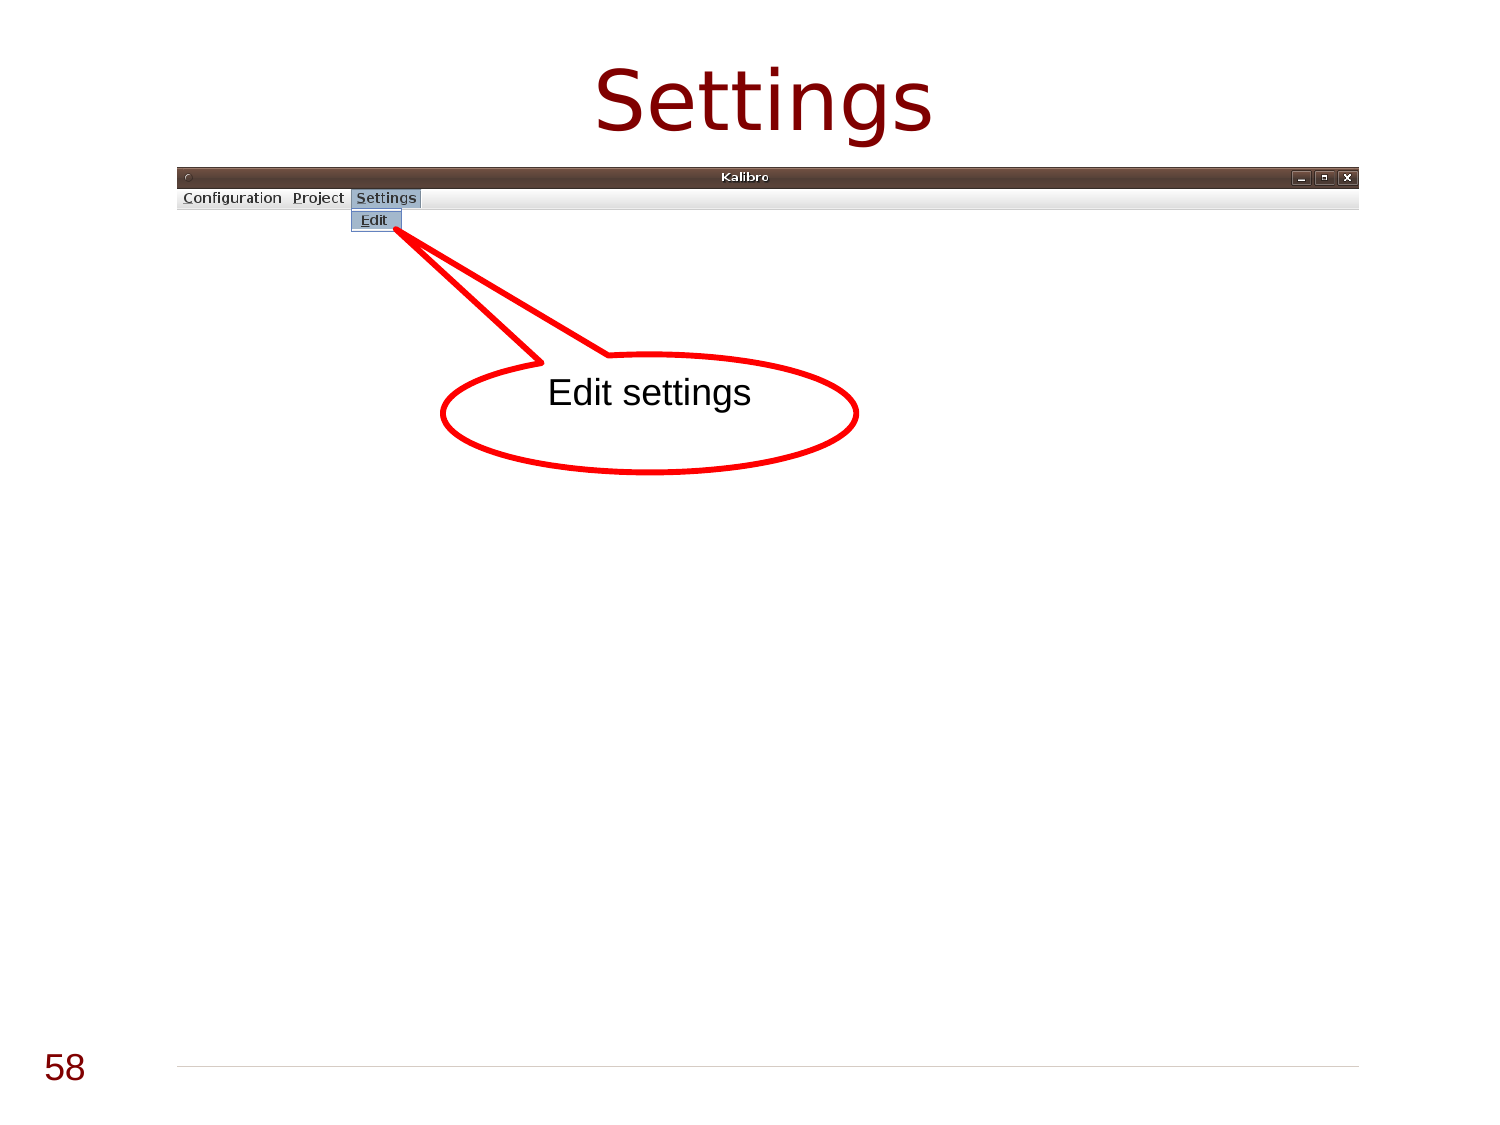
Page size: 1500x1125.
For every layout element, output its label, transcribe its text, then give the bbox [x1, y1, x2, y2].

title Settings [70, 34, 1459, 170]
picture [177, 167, 1359, 1067]
text_box Edit settings [395, 229, 857, 473]
